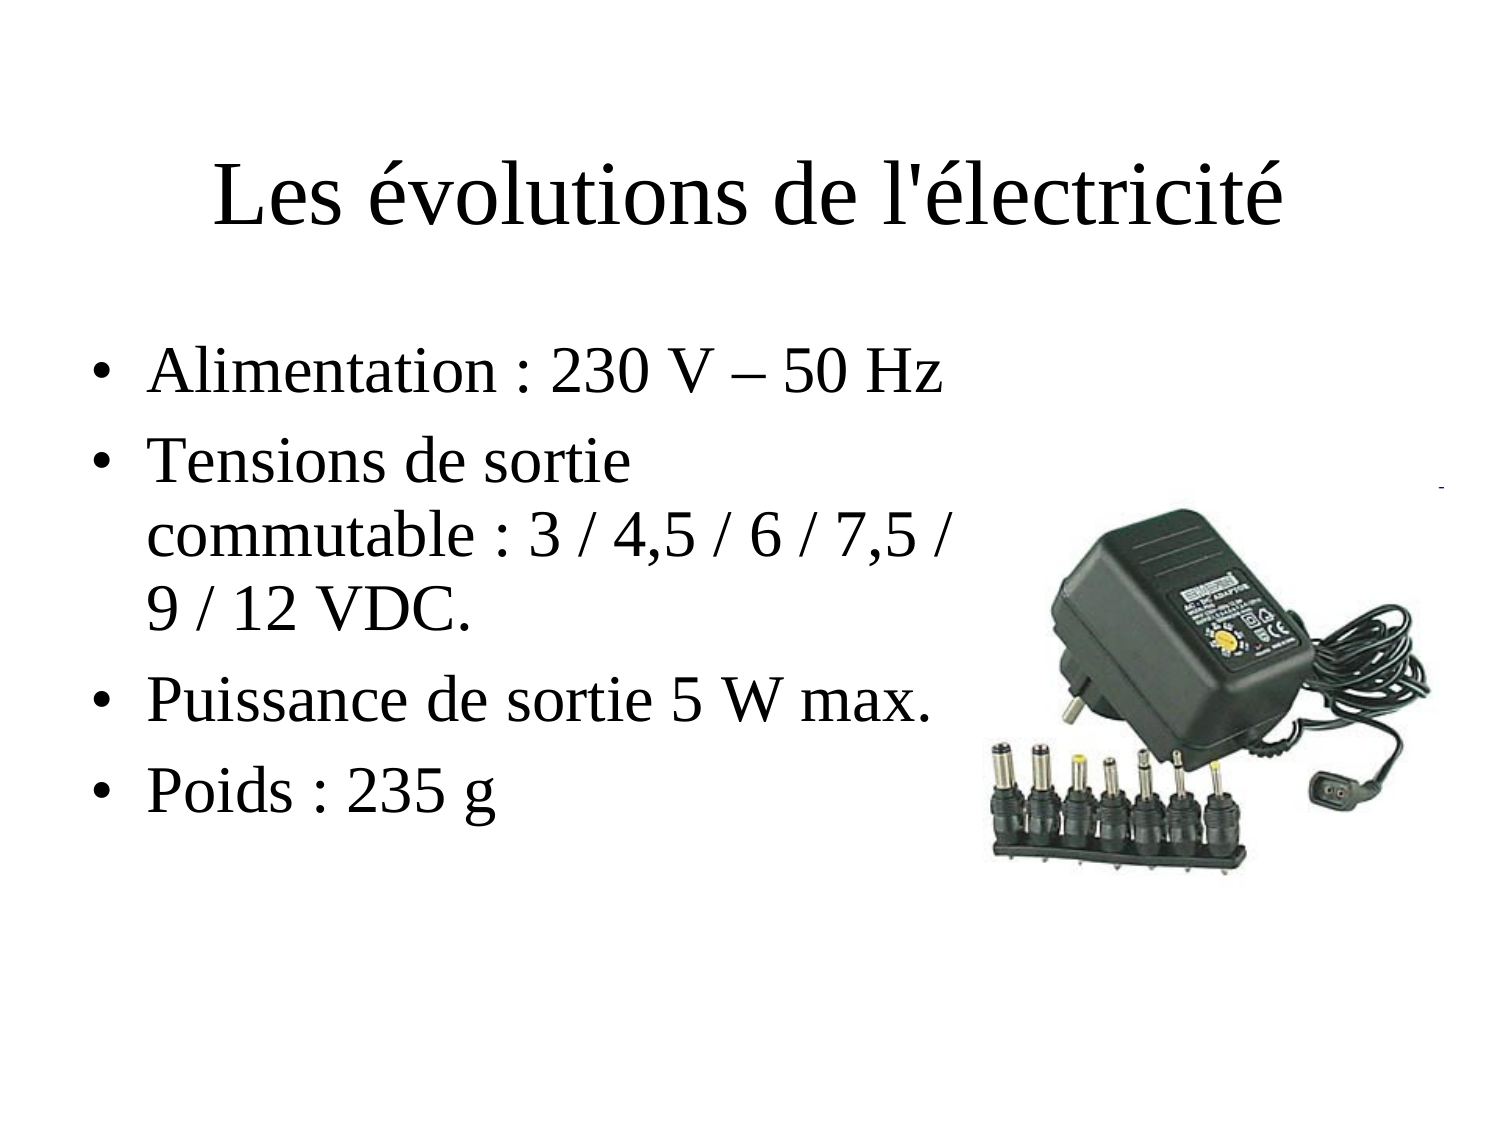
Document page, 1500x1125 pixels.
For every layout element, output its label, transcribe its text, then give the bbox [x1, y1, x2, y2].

picture [975, 487, 1444, 888]
list Alimentation : 230 V – 50 Hz Tensions de sortie commutable : 3 / 4,5 / 6 / 7,5 / 9 / 12 VDC. Puissance de sortie 5 W max. Poids : 235 g [75, 324, 988, 1001]
title Les évolutions de l'électricité [112, 99, 1388, 288]
